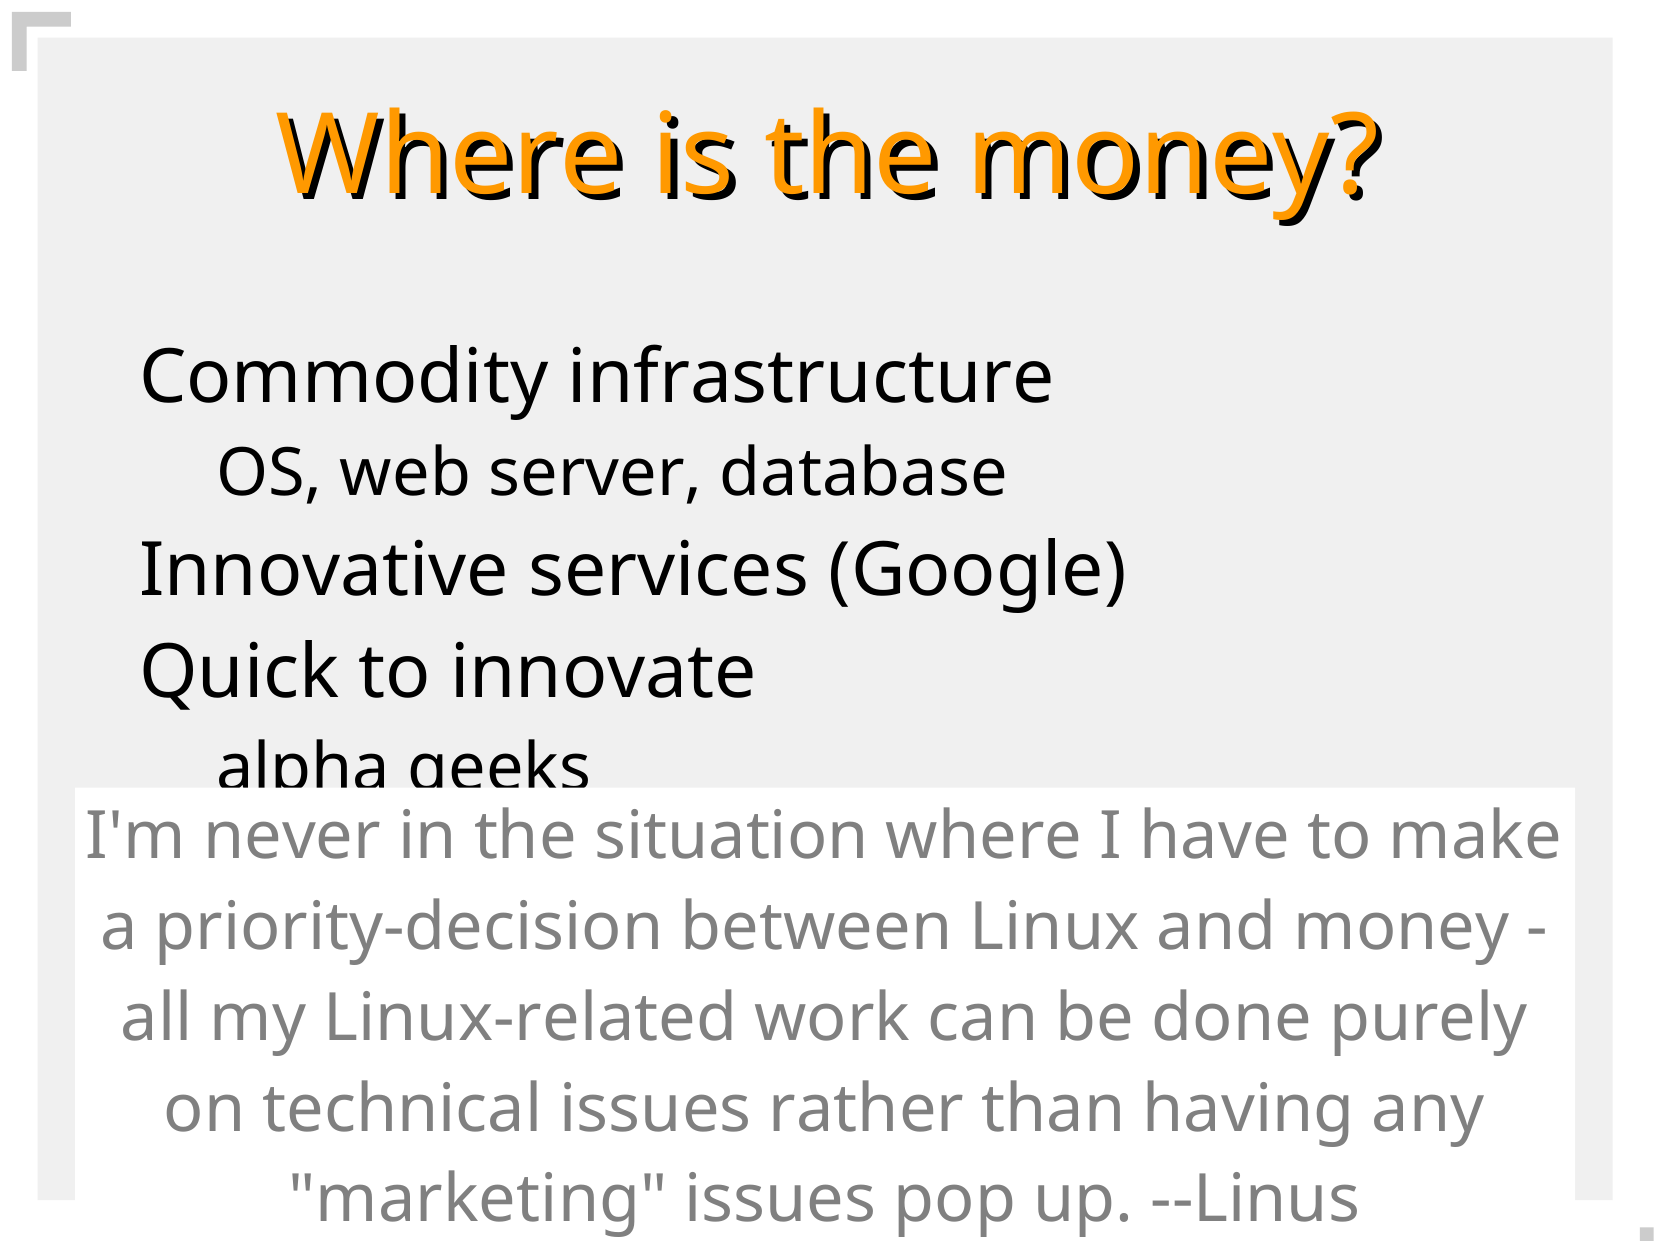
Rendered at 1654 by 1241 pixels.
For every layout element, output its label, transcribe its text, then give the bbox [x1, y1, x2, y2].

list Commodity infrastructure OS, web server, database Innovative services (Google) Quick to innovate alpha geeks [121, 322, 1561, 787]
title Where is the money? [121, 46, 1534, 254]
text_box I'm never in the situation where I have to make a priority-decision between Linux and money - all my Linux-related work can be done purely on technical issues rather than having any "marketing" issues pop up. --Linus [75, 787, 1576, 1163]
